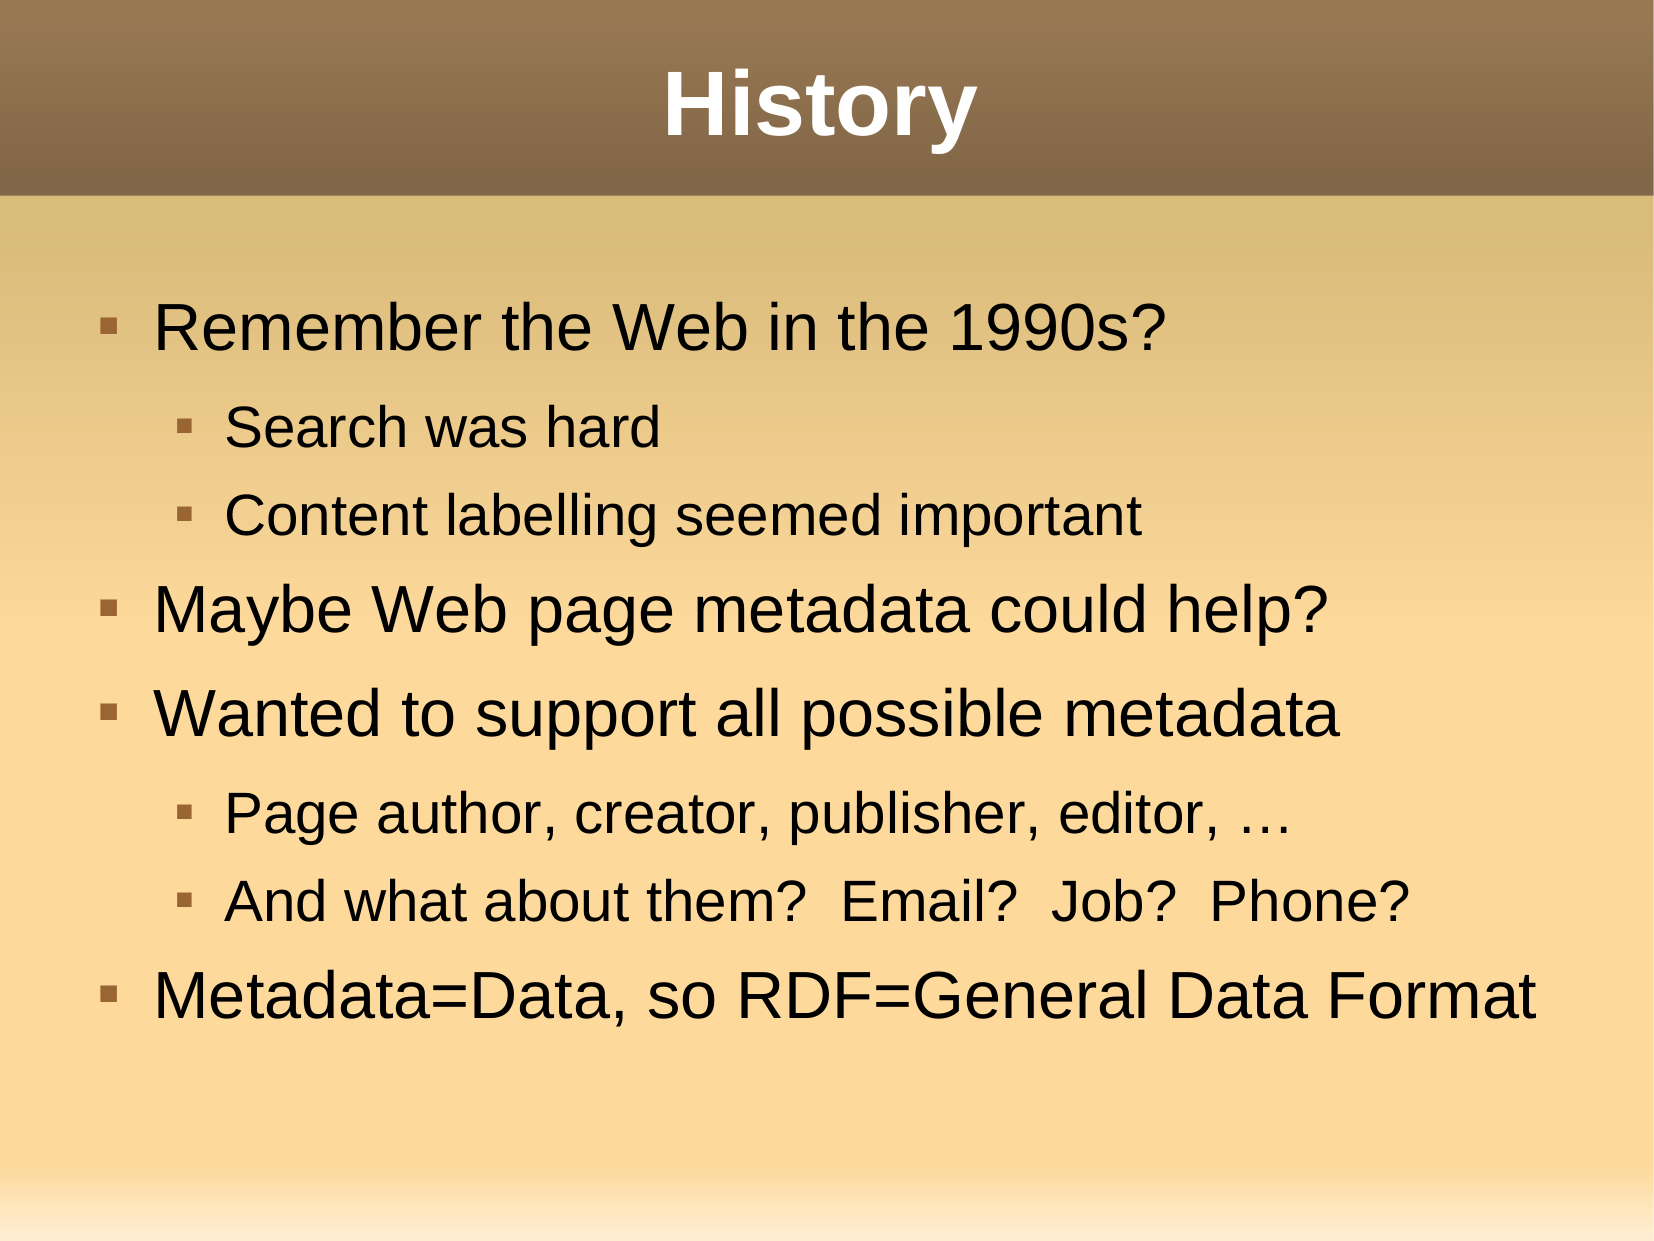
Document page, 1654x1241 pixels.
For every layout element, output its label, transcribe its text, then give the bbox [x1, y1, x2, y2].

picture [0, 0, 1654, 1241]
title History [76, 0, 1565, 208]
list Remember the Web in the 1990s? Search was hard Content labelling seemed important Maybe Web page metadata could help? Wanted to support all possible metadata Page author, creator, publisher, editor, … And what about them? Email? Job? Phone? Metadata=Data, so RDF=General Data Format [82, 290, 1571, 1137]
